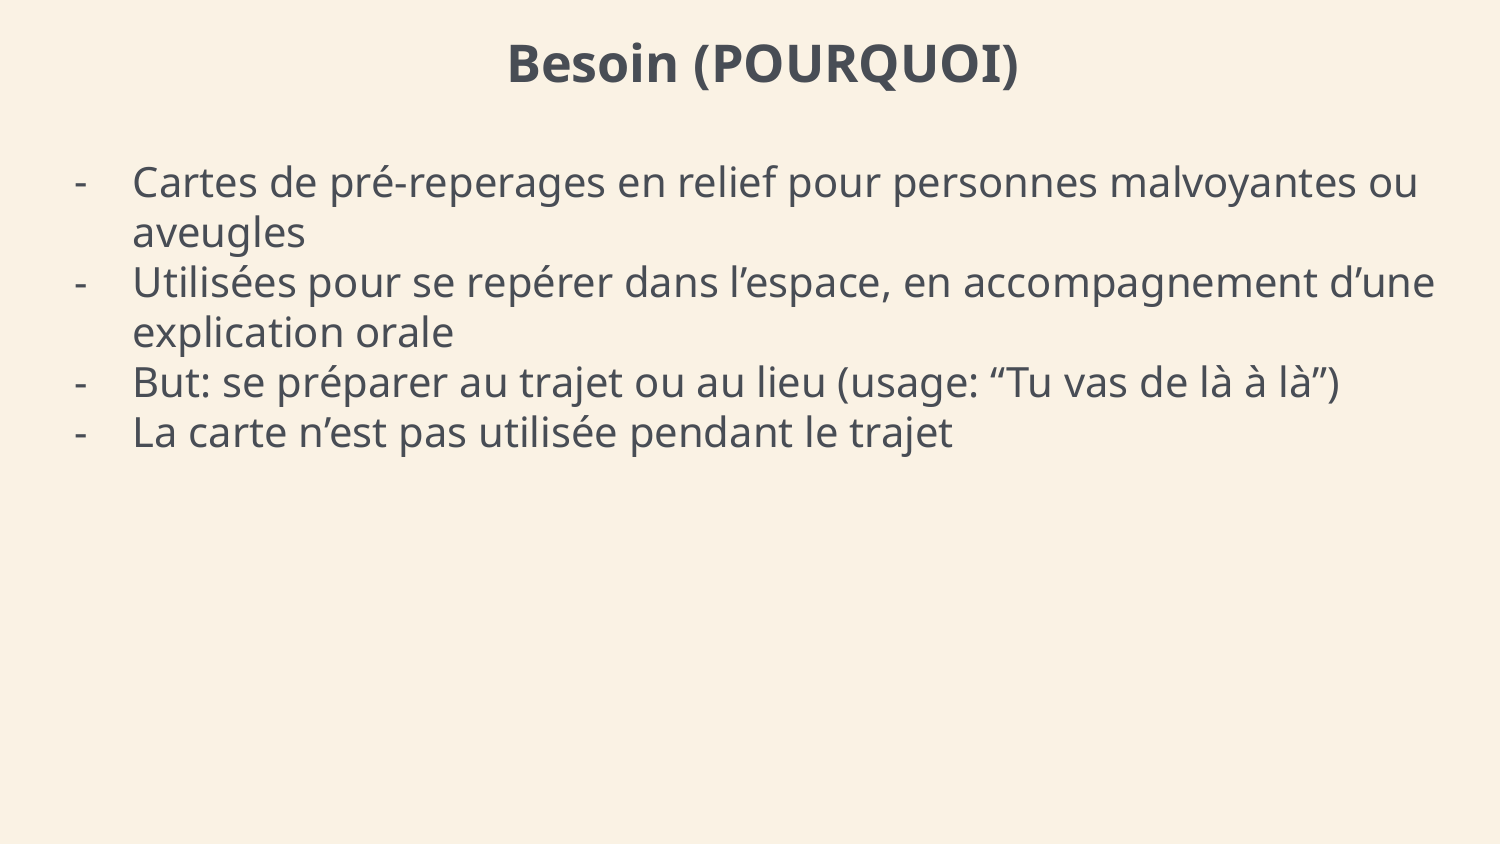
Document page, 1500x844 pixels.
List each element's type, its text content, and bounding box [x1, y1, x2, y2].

text_box Besoin (POURQUOI) Cartes de pré-reperages en relief pour personnes malvoyantes ou aveugles Utilisées pour se repérer dans l’espace, en accompagnement d’une explication orale But: se préparer au trajet ou au lieu (usage: “Tu vas de là à là”) La carte n’est pas utilisée pendant le trajet [42, 15, 1483, 471]
